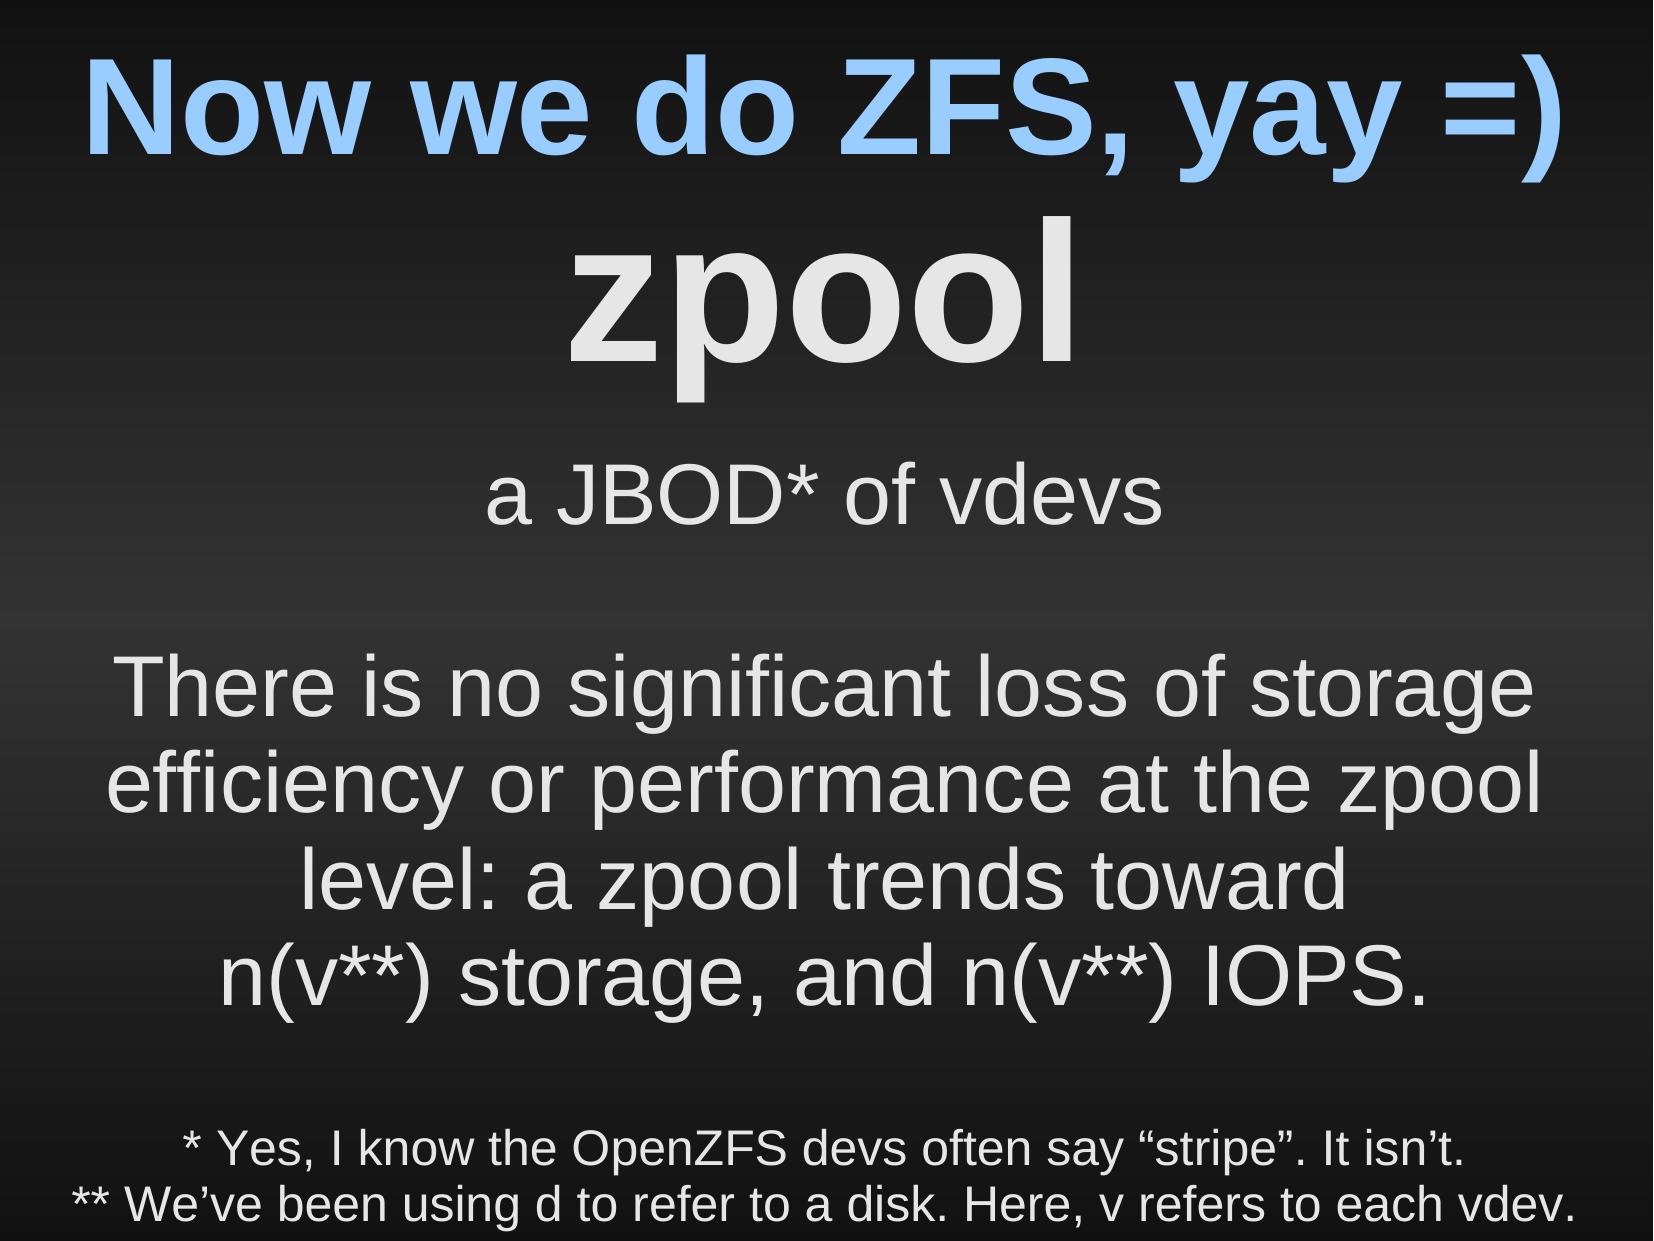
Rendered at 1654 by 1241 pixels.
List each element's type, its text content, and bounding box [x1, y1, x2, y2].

title Now we do ZFS, yay =) [0, 2, 1651, 180]
title zpool a JBOD* of vdevs There is no significant loss of storage efficiency or performance at the zpool level: a zpool trends toward n(v**) storage, and n(v**) IOPS. * Yes, I know the OpenZFS devs often say “stripe”. It isn’t. ** We’ve been using d to refer to a disk. Here, v refers to each vdev. [0, 180, 1651, 1241]
